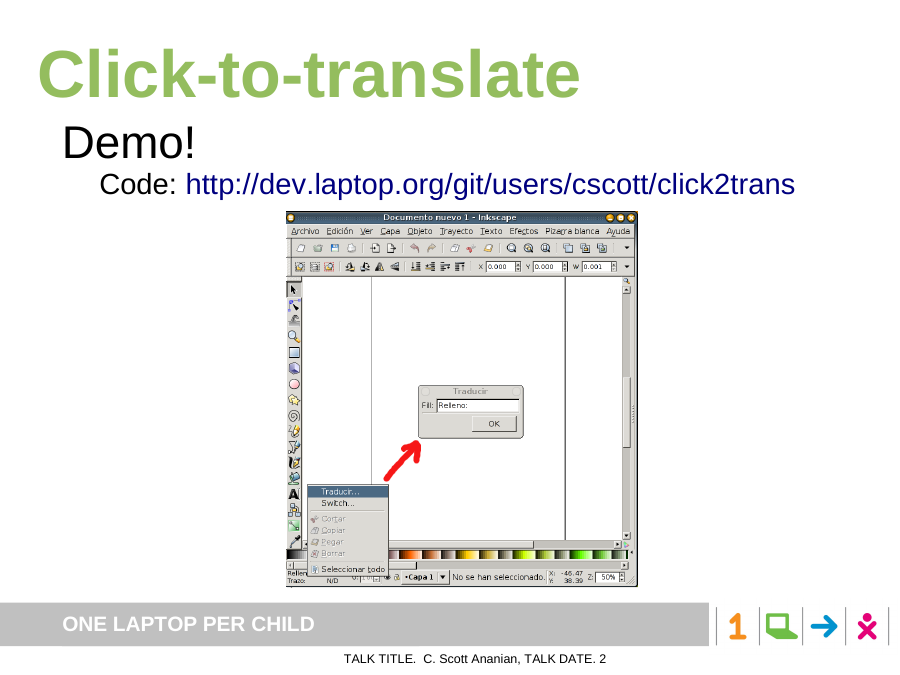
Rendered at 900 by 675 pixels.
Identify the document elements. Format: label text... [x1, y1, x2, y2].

list Demo! Code: http://dev.laptop.org/git/users/cscott/click2trans [61, 117, 844, 675]
title Click-to-translate [37, 37, 856, 226]
picture [844, 598, 898, 655]
picture [286, 211, 638, 588]
